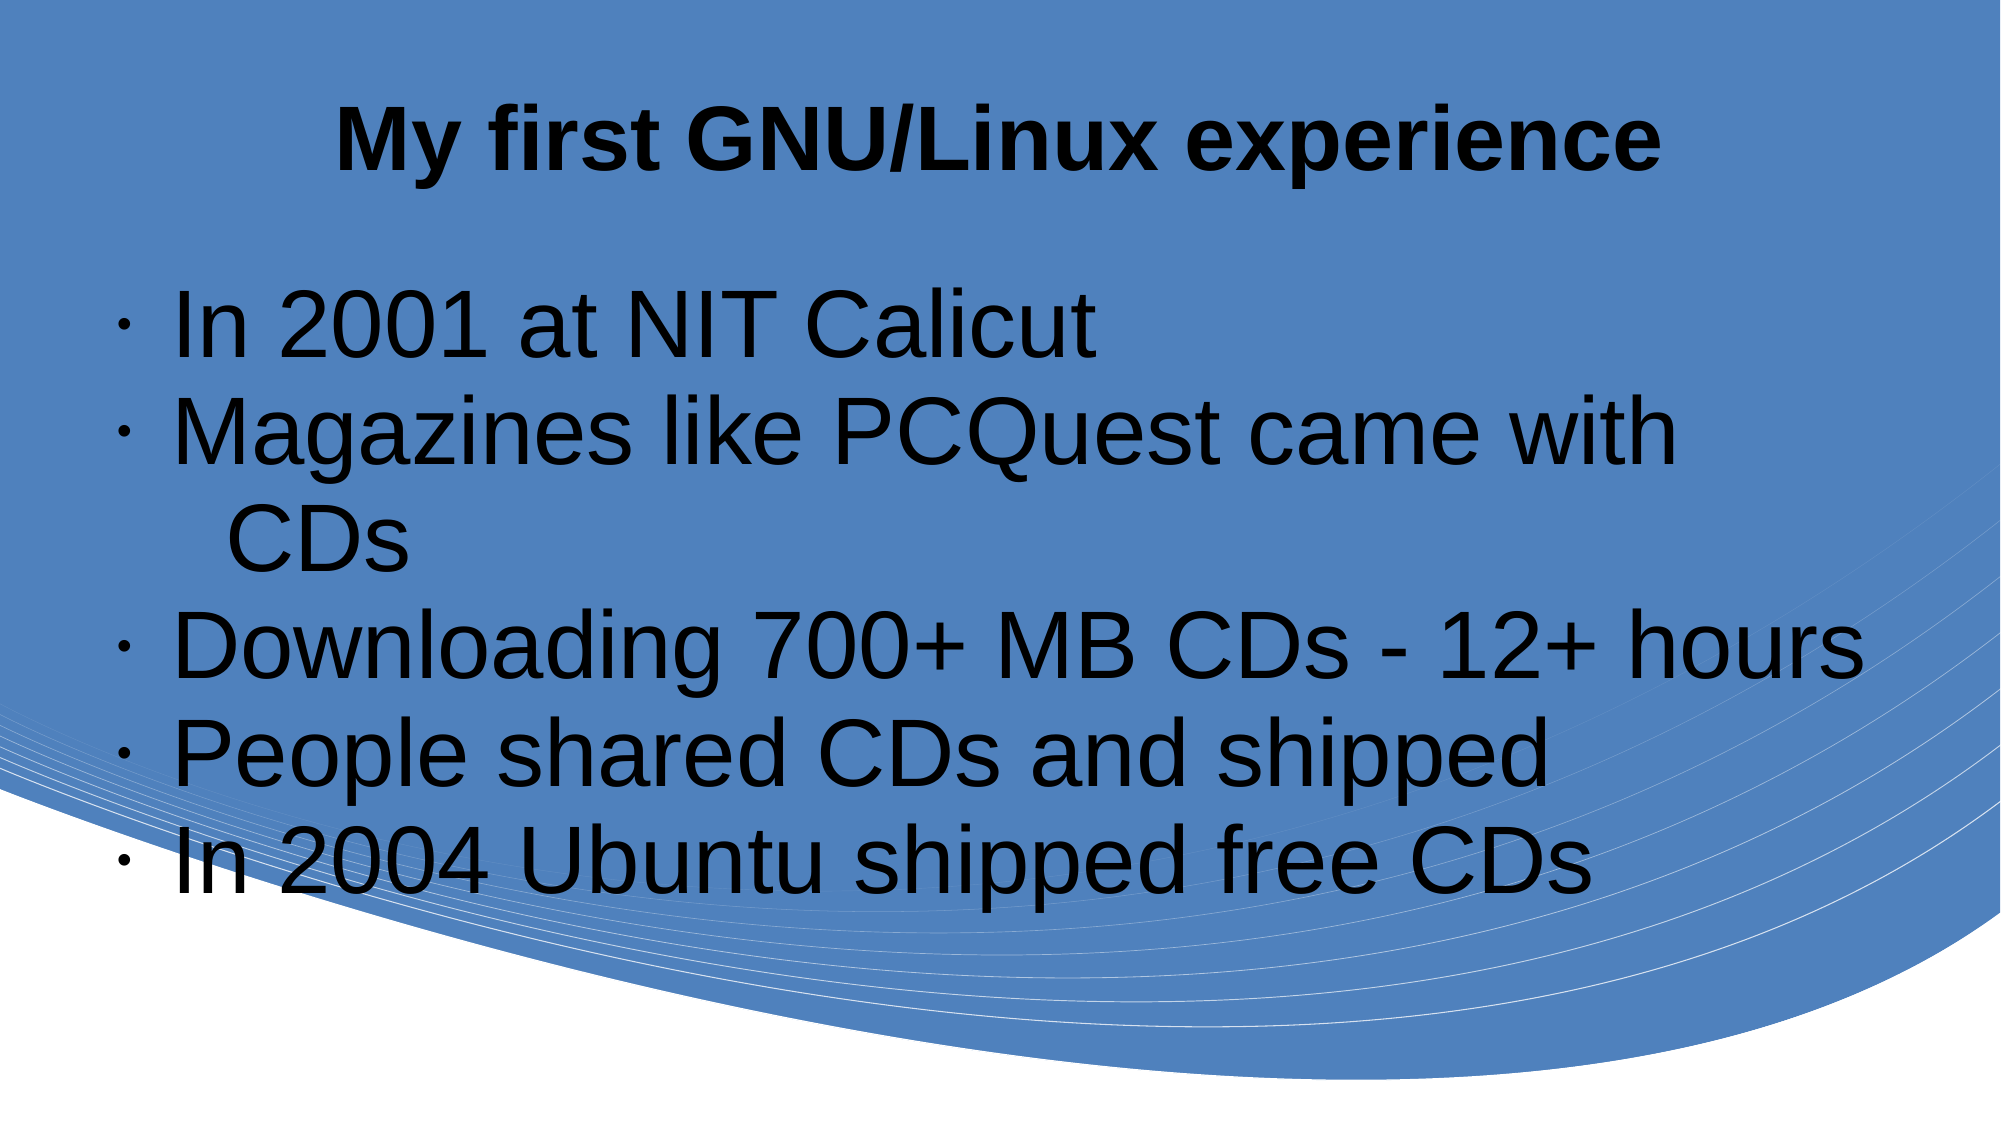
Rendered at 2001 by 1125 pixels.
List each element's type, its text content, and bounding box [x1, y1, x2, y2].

title My first GNU/Linux experience [99, 45, 1900, 233]
list In 2001 at NIT Calicut Magazines like PCQuest came with CDs Downloading 700+ MB CDs - 12+ hours People shared CDs and shipped In 2004 Ubuntu shipped free CDs [99, 262, 1900, 1005]
